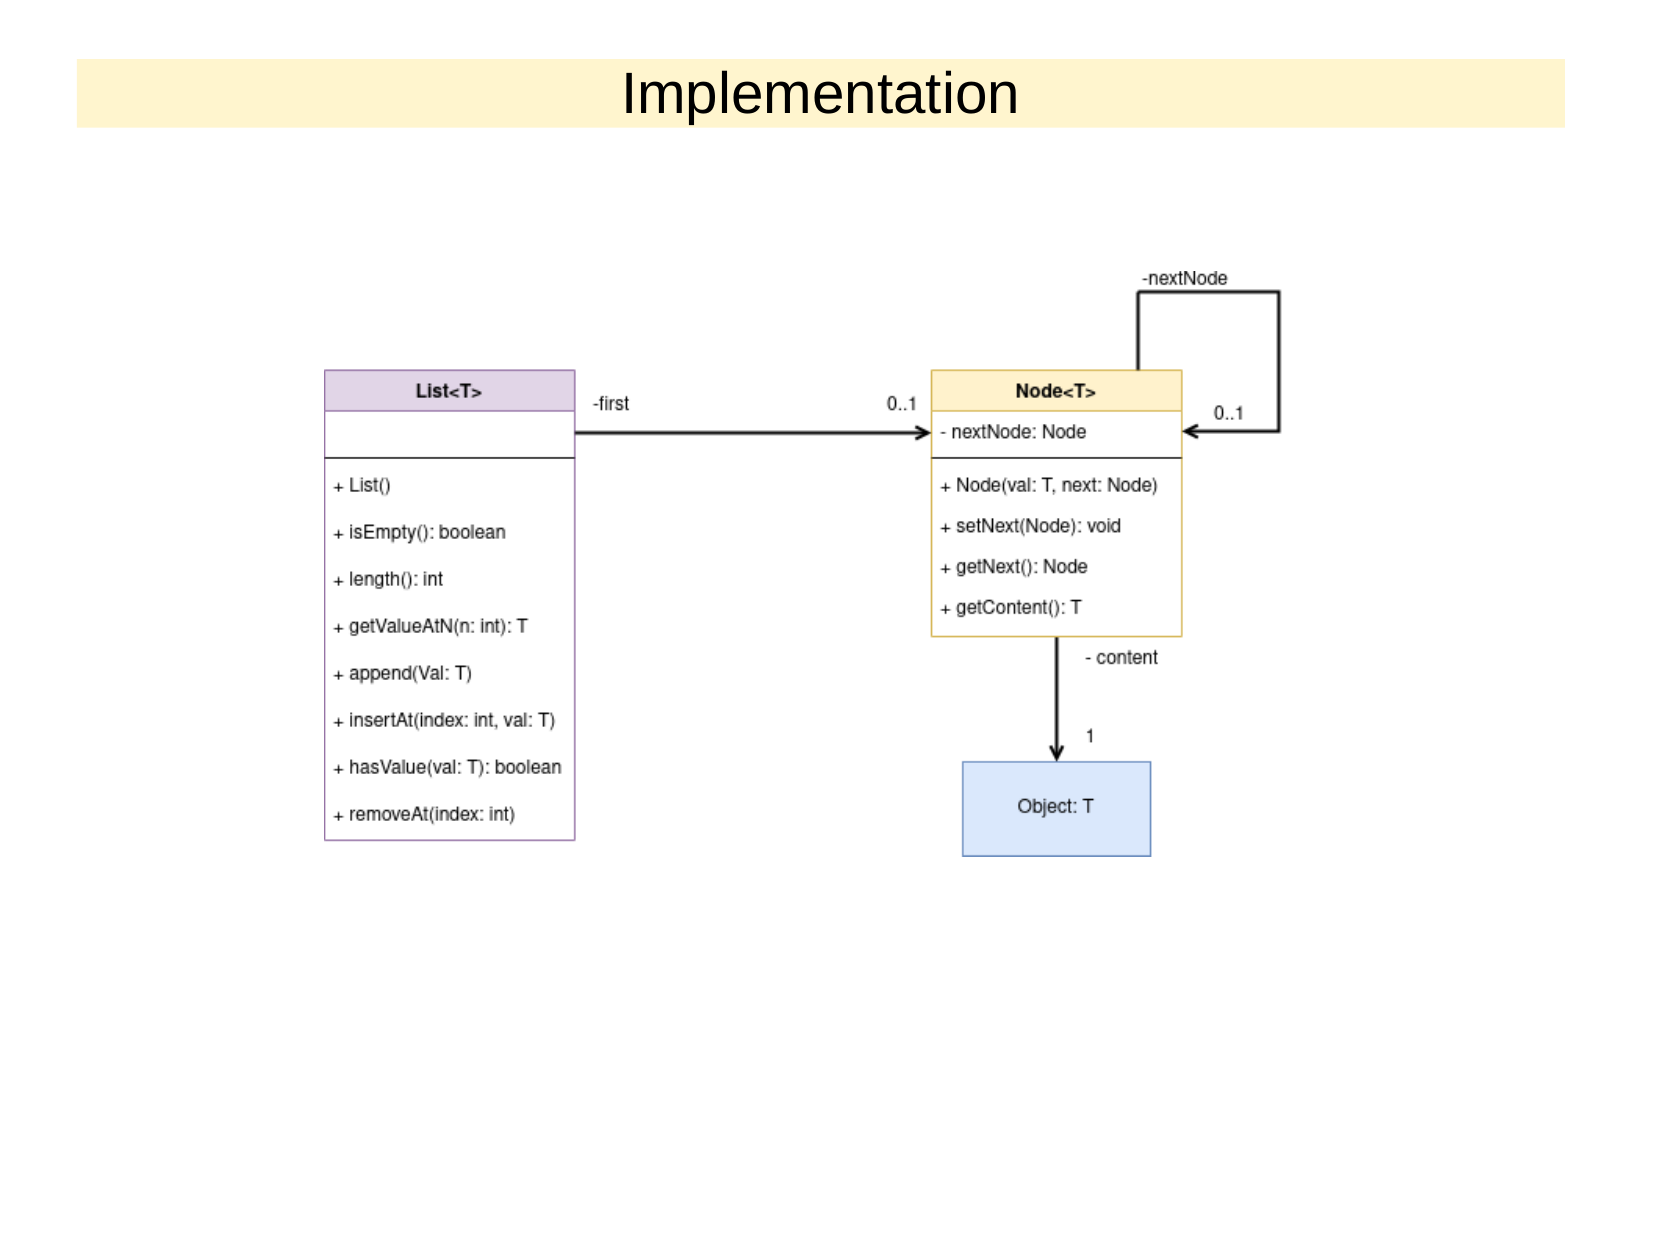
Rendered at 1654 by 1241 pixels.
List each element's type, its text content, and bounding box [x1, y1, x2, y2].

picture [324, 271, 1294, 857]
title Implementation [76, 59, 1565, 128]
